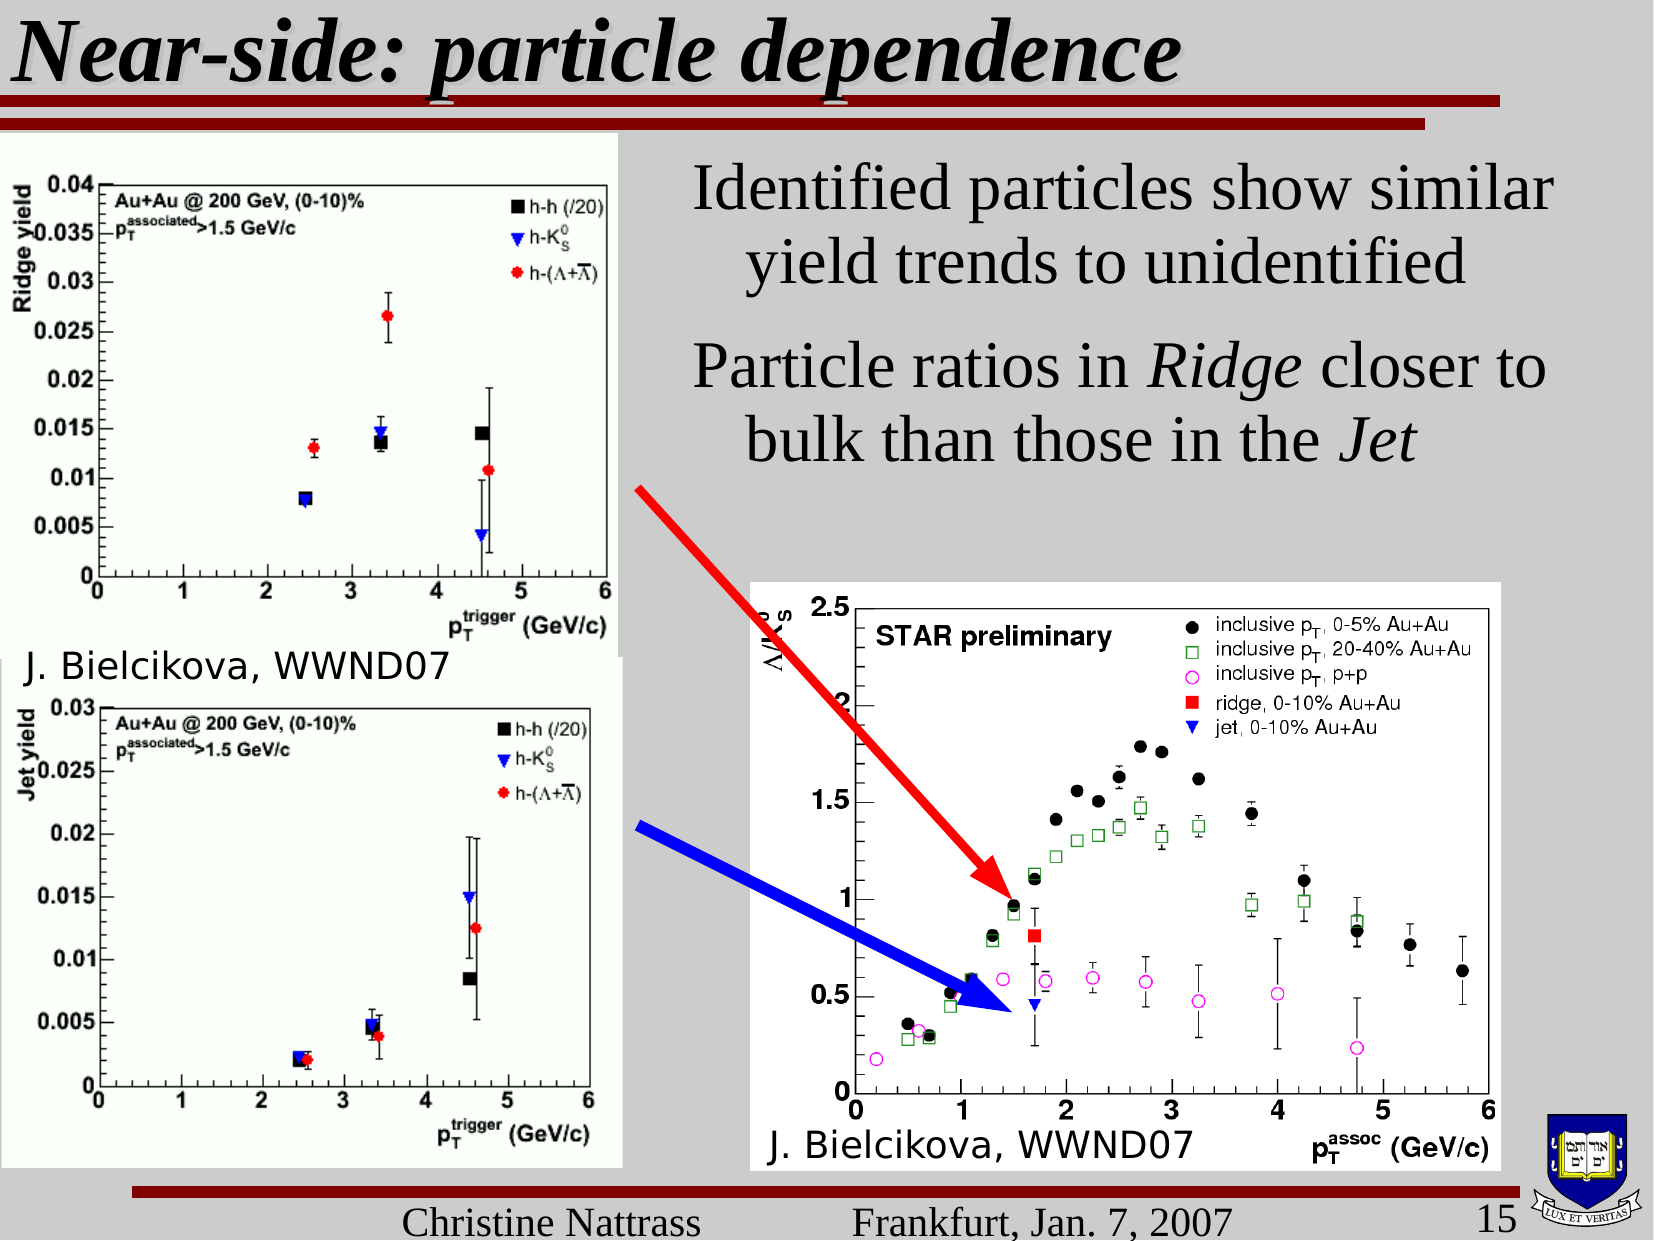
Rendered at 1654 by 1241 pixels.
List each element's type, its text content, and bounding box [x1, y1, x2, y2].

picture [1530, 1114, 1643, 1227]
title Near-side: particle dependence [11, 0, 1512, 154]
text_box [750, 582, 1501, 1171]
picture [0, 133, 623, 1168]
text_box J. Bielcikova, WWND07 [10, 637, 563, 696]
list Identified particles show similar yield trends to unidentified Particle ratios in Ridge closer to bulk than those in the Jet [675, 150, 1571, 601]
picture [756, 596, 1495, 1164]
text_box J. Bielcikova, WWND07 [754, 1116, 1307, 1176]
